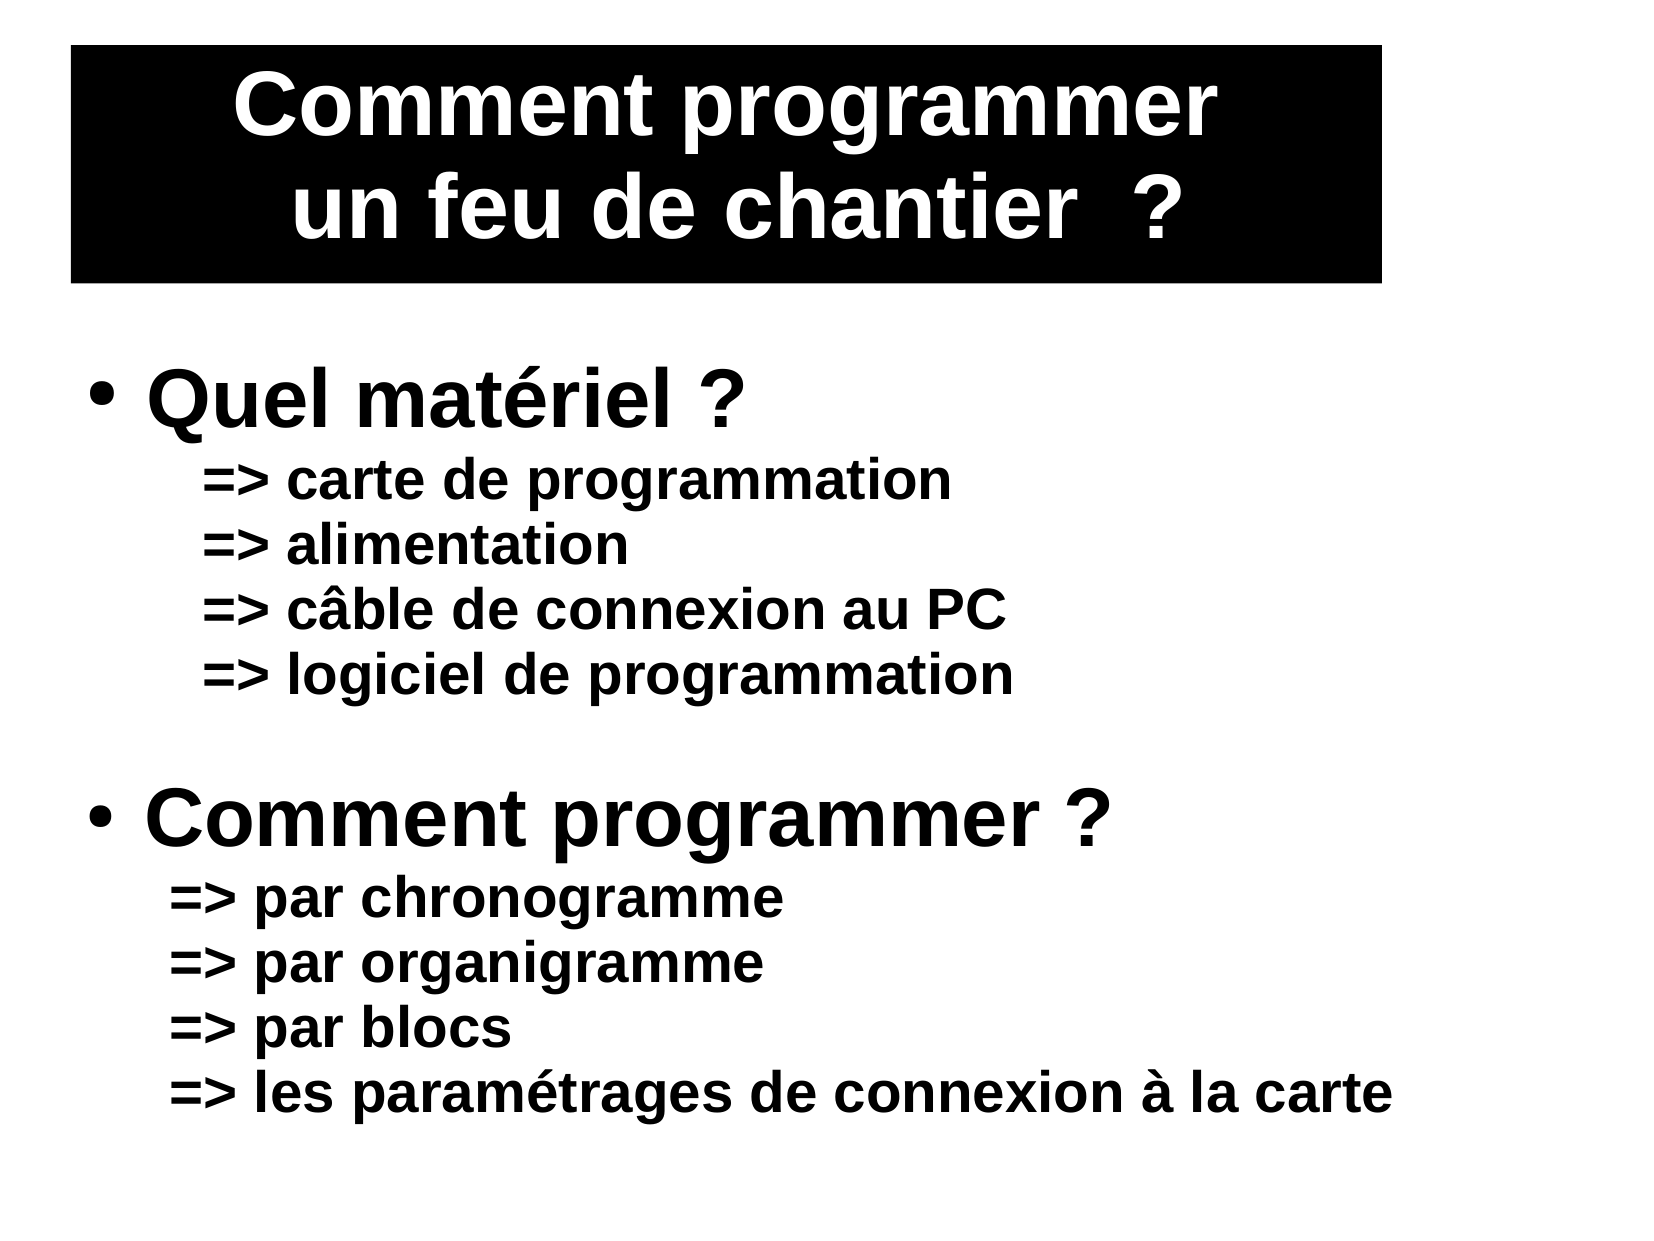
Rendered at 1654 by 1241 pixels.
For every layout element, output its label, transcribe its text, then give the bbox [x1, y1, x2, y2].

text_box Comment programmer un feu de chantier ? [70, 45, 1382, 284]
text_box Quel matériel ? => carte de programmation => alimentation => câble de connexion au PC => logiciel de programmation Comment programmer ? => par chronogramme => par organigramme => par blocs => les paramétrages de connexion à la carte [70, 336, 1619, 1170]
